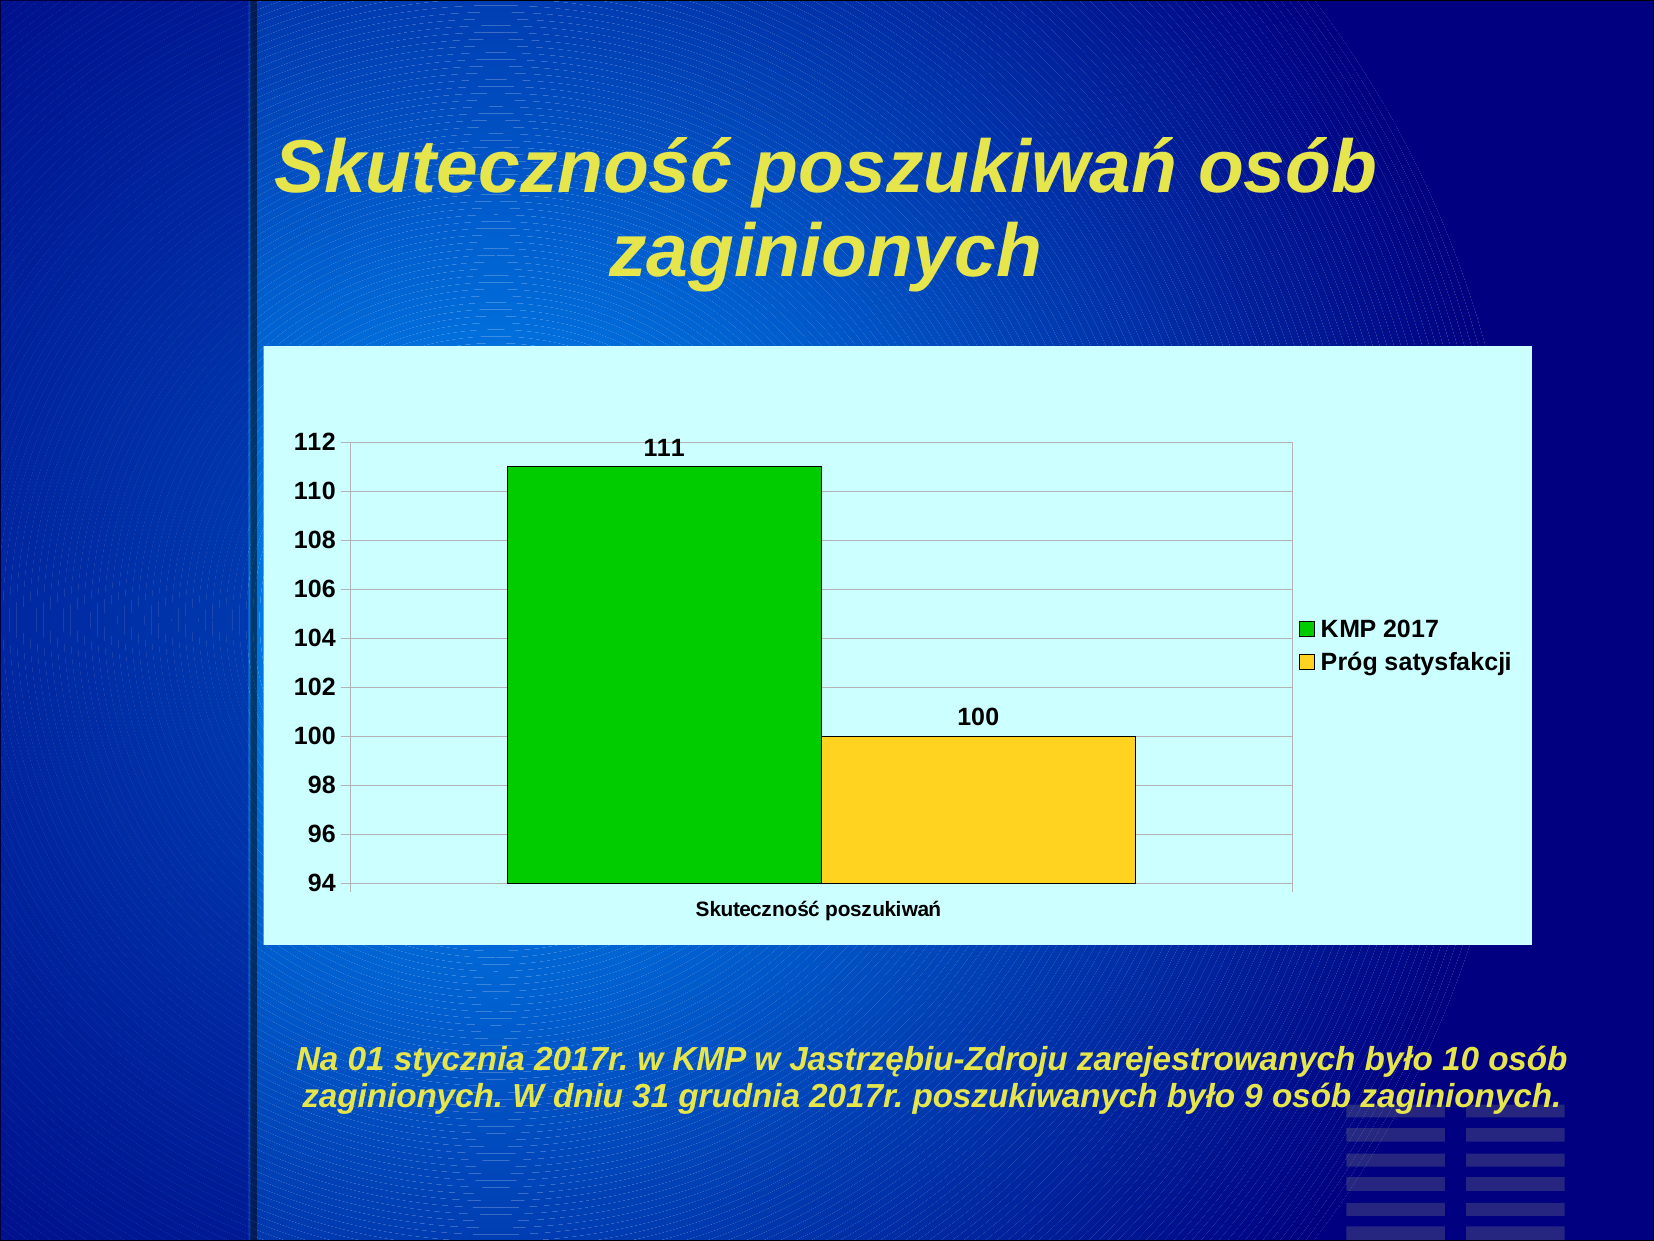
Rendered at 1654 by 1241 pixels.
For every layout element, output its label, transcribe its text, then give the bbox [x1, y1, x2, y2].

title Skuteczność poszukiwań osób zaginionych [119, 105, 1533, 311]
title Na 01 stycznia 2017r. w KMP w Jastrzębiu-Zdroju zarejestrowanych było 10 osób zaginionych. W dniu 31 grudnia 2017r. poszukiwanych było 9 osób zaginionych. [241, 974, 1625, 1180]
chart [263, 346, 1532, 945]
